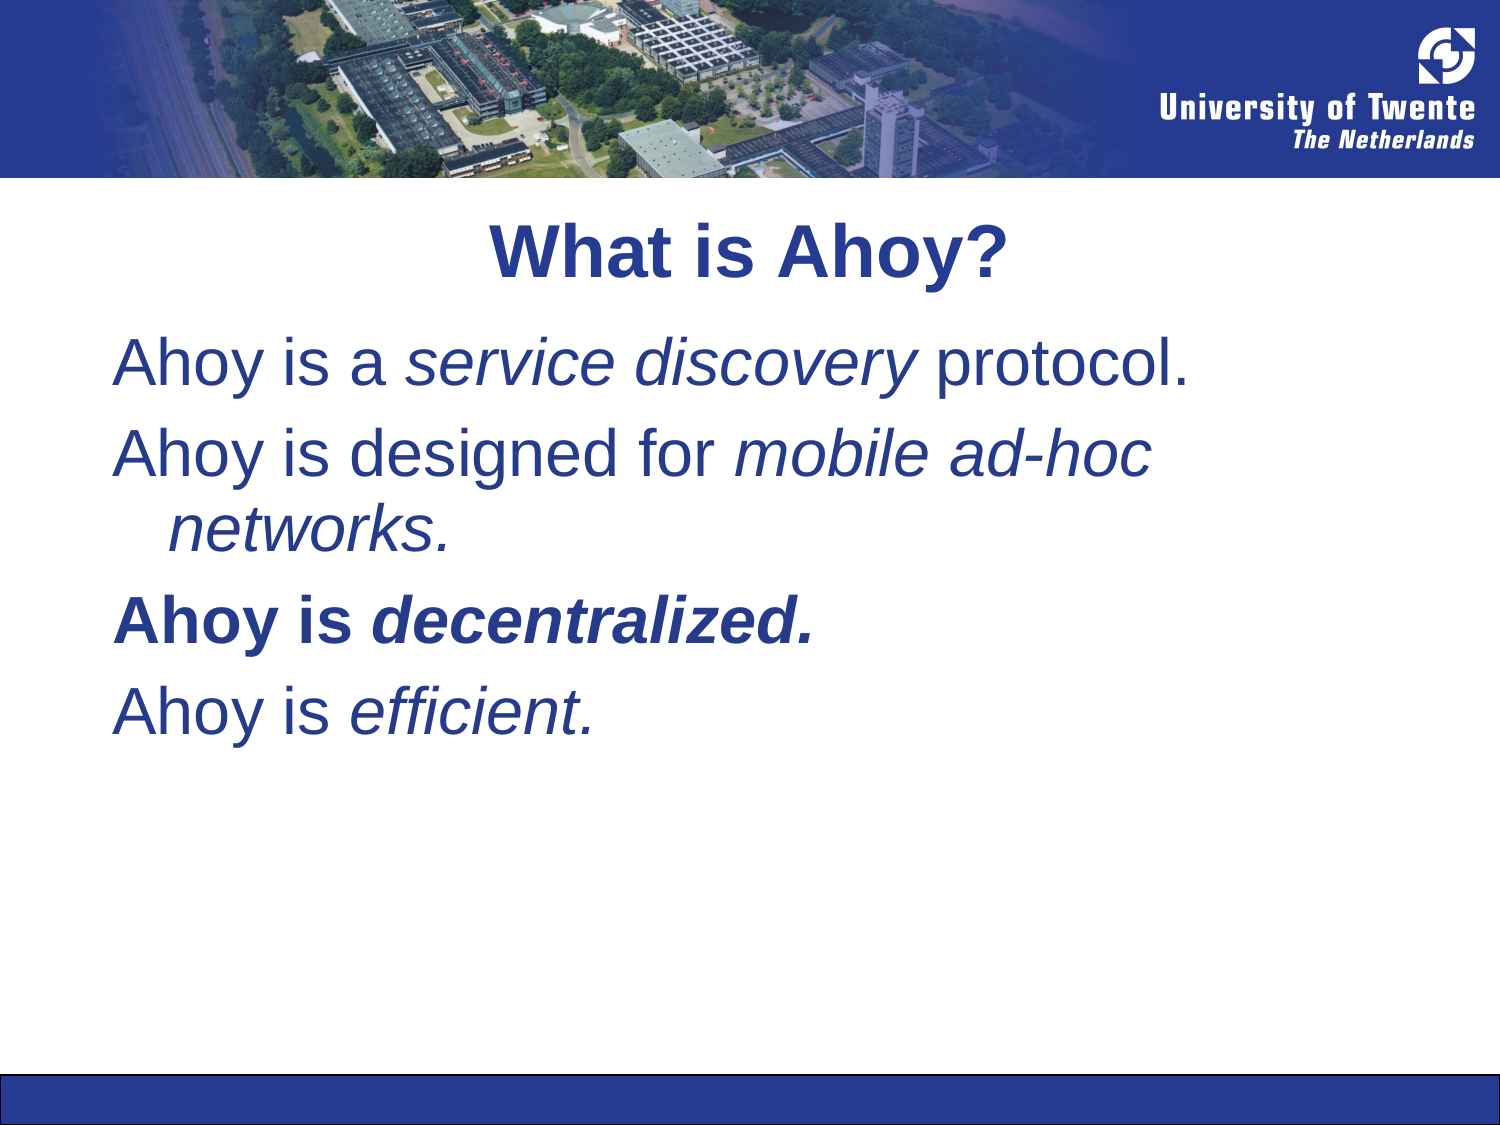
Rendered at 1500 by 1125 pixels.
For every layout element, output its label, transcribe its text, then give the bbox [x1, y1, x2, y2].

picture [0, 0, 1500, 178]
title What is Ahoy? [112, 194, 1388, 308]
list Ahoy is a service discovery protocol. Ahoy is designed for mobile ad-hoc networks. Ahoy is decentralized. Ahoy is efficient. [112, 324, 1388, 1001]
